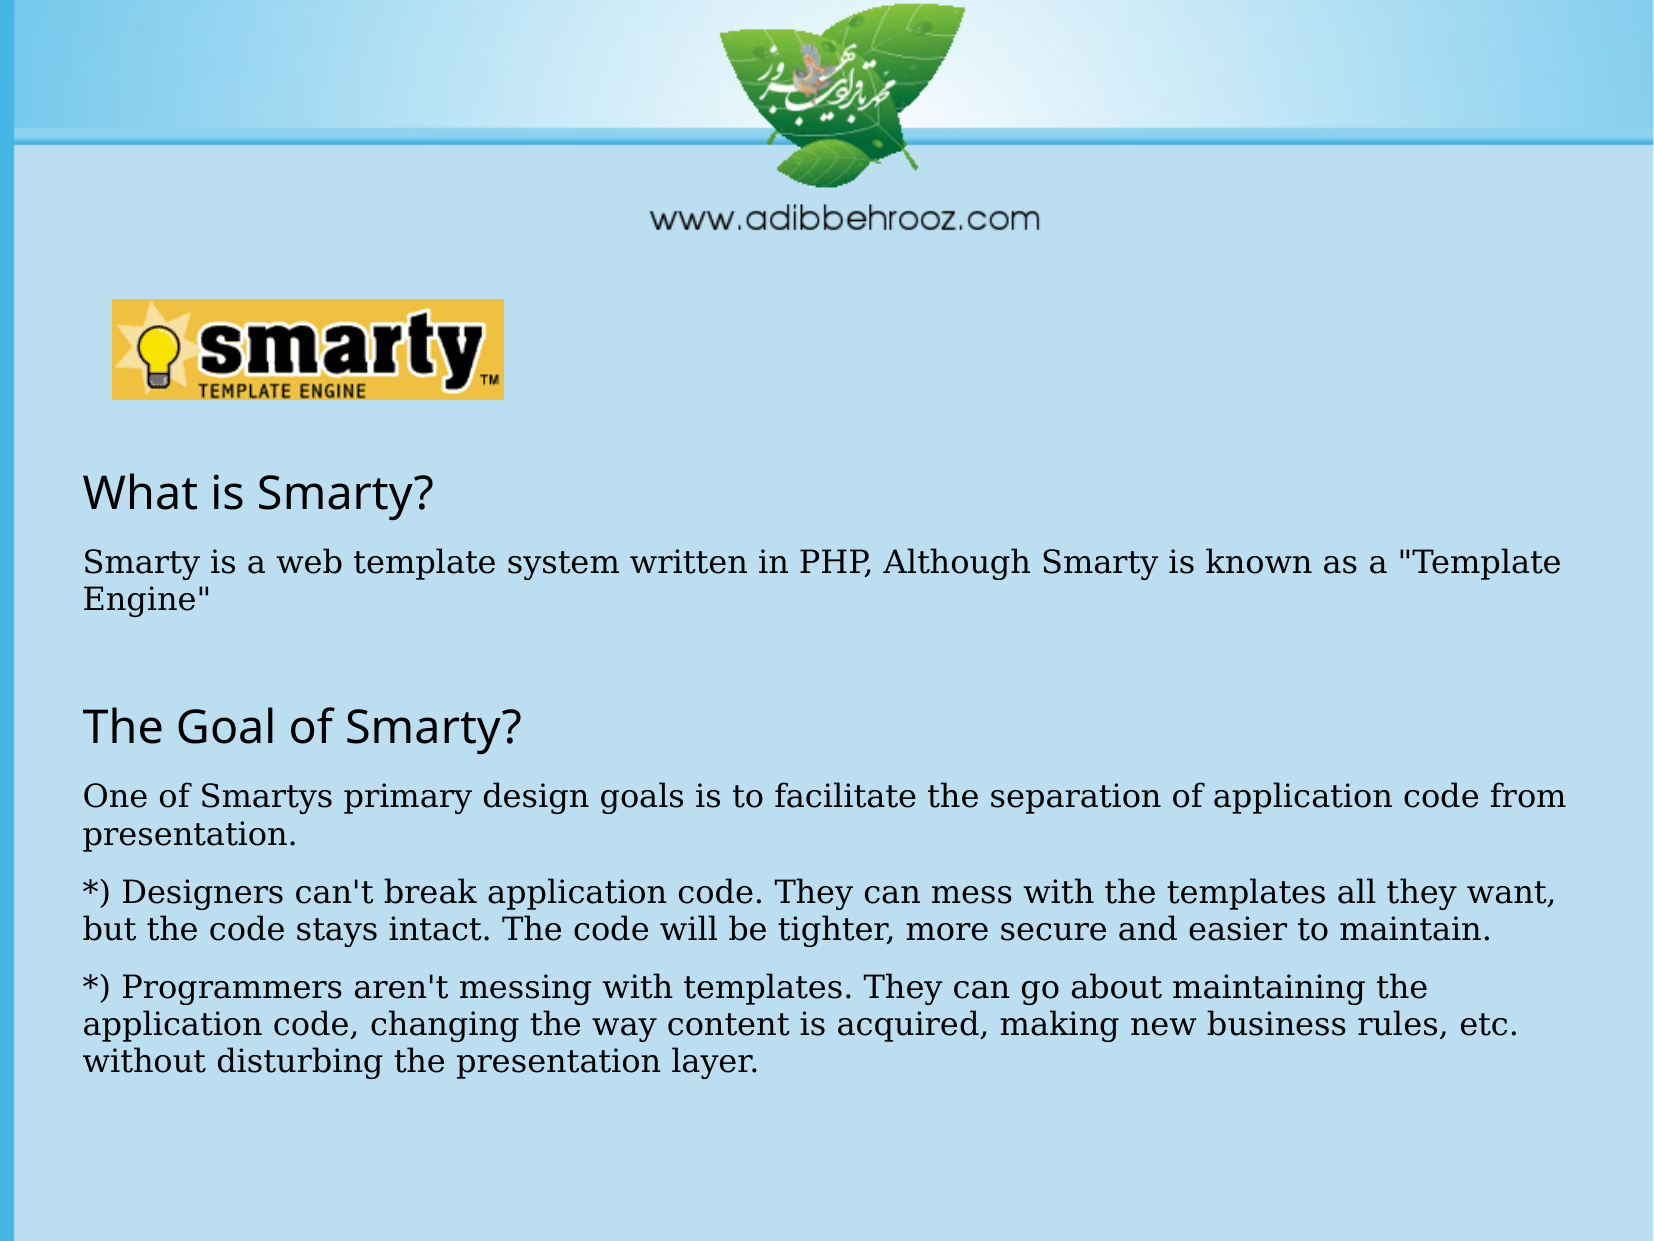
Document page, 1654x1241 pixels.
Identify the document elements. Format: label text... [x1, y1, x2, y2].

picture [0, 0, 1654, 1241]
list What is Smarty? Smarty is a web template system written in PHP, Although Smarty is known as a "Template Engine" The Goal of Smarty? One of Smartys primary design goals is to facilitate the separation of application code from presentation. *) Designers can't break application code. They can mess with the templates all they want, but the code stays intact. The code will be tighter, more secure and easier to maintain. *) Programmers aren't messing with templates. They can go about maintaining the application code, changing the way content is acquired, making new business rules, etc. without disturbing the presentation layer. [82, 290, 1571, 1109]
